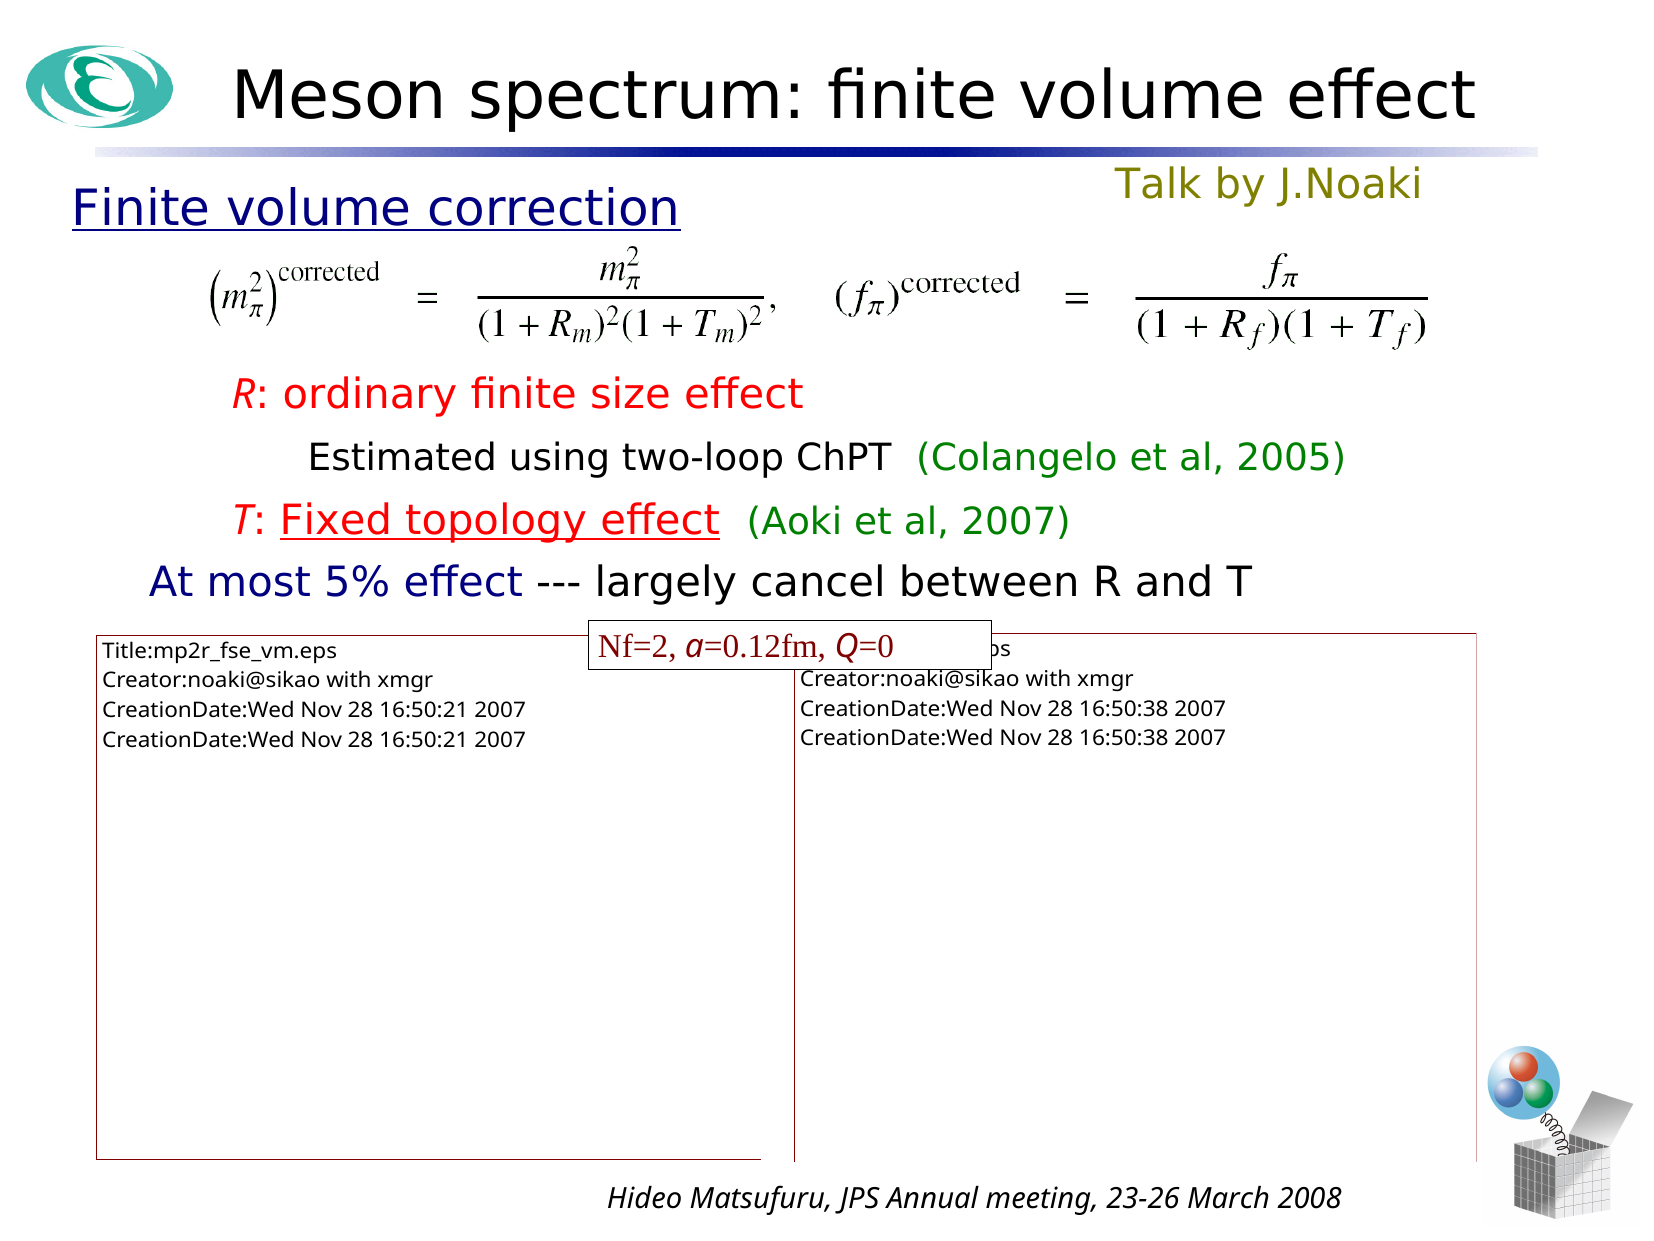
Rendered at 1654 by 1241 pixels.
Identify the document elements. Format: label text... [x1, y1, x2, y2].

list Finite volume correction R: ordinary finite size effect Estimated using two-loop ChPT (Colangelo et al, 2005) T: Fixed topology effect (Aoki et al, 2007) At most 5% effect --- largely cancel between R and T [54, 178, 1610, 668]
text_box Talk by J.Noaki [1020, 160, 1423, 178]
title Meson spectrum: finite volume effect [183, 42, 1527, 149]
picture [792, 631, 1477, 1162]
picture [830, 248, 1437, 354]
picture [95, 634, 761, 1160]
picture [20, 37, 179, 136]
picture [207, 244, 784, 347]
picture [95, 147, 1538, 157]
text_box Nf=2, a=0.12fm, Q=0 [588, 620, 992, 670]
picture [1482, 1039, 1639, 1226]
